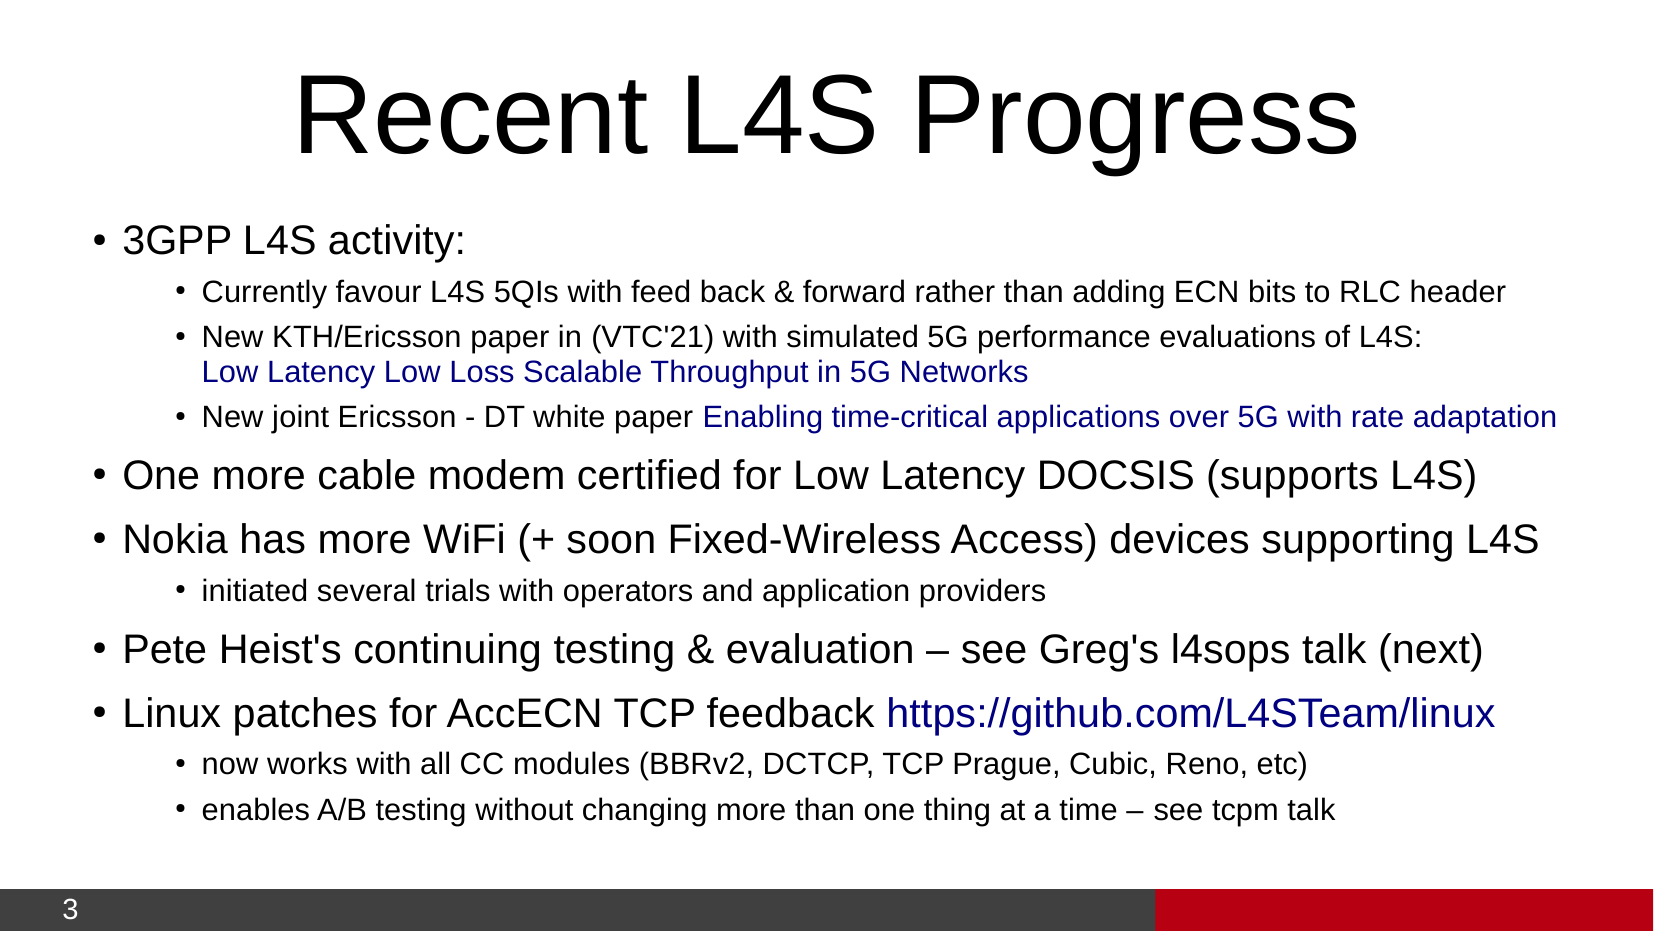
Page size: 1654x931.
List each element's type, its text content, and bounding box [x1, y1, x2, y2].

list 3GPP L4S activity: Currently favour L4S 5QIs with feed back & forward rather than adding ECN bits to RLC header New KTH/Ericsson paper in (VTC'21) with simulated 5G performance evaluations of L4S: Low Latency Low Loss Scalable Throughput in 5G Networks New joint Ericsson - DT white paper Enabling time-critical applications over 5G with rate adaptation One more cable modem certified for Low Latency DOCSIS (supports L4S) Nokia has more WiFi (+ soon Fixed-Wireless Access) devices supporting L4S initiated several trials with operators and application providers Pete Heist's continuing testing & evaluation – see Greg's l4sops talk (next) Linux patches for AccECN TCP feedback https://github.com/L4STeam/linux now works with all CC modules (BBRv2, DCTCP, TCP Prague, Cubic, Reno, etc) enables A/B testing without changing more than one thing at a time – see tcpm talk [82, 217, 1585, 847]
title Recent L4S Progress [82, 37, 1571, 193]
